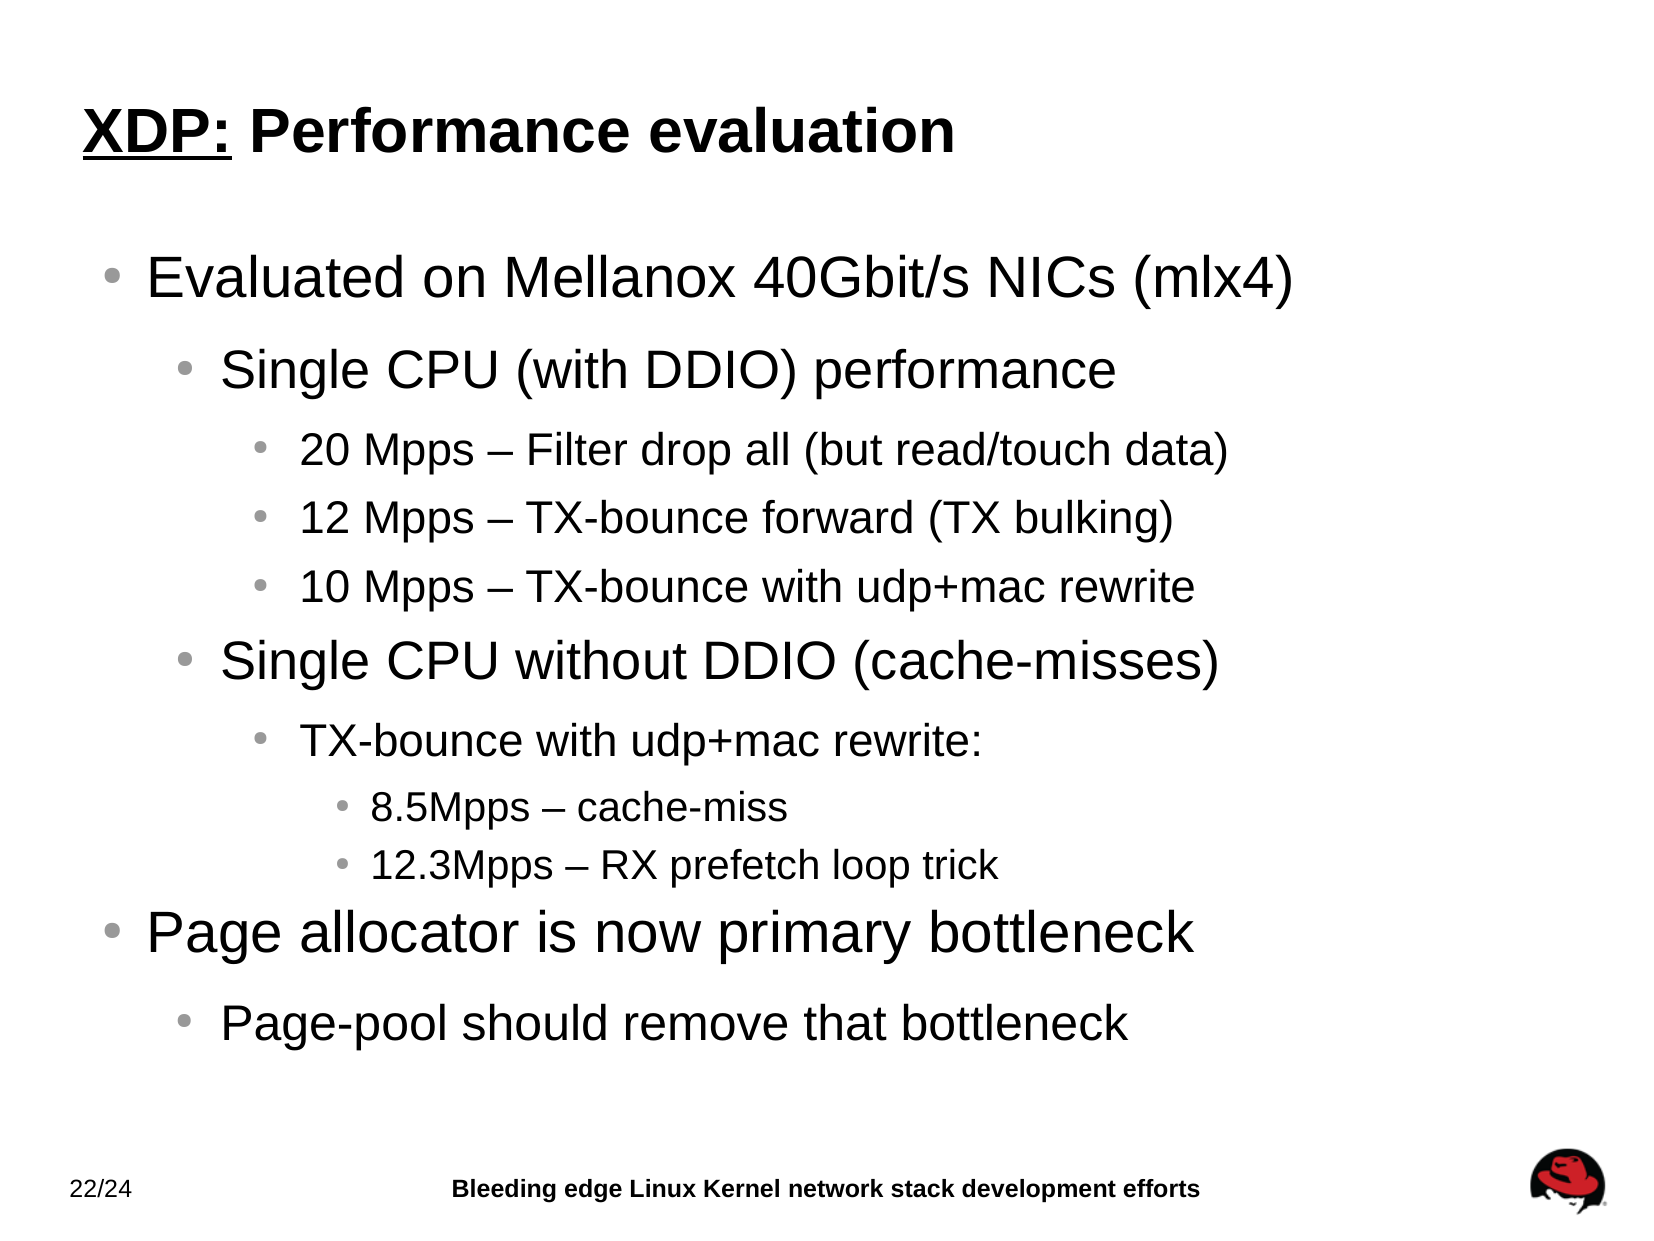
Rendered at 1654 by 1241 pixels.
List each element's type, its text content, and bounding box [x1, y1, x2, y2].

title XDP: Performance evaluation [82, 37, 1571, 226]
list Evaluated on Mellanox 40Gbit/s NICs (mlx4) Single CPU (with DDIO) performance 20 Mpps – Filter drop all (but read/touch data) 12 Mpps – TX-bounce forward (TX bulking) 10 Mpps – TX-bounce with udp+mac rewrite Single CPU without DDIO (cache-misses) TX-bounce with udp+mac rewrite: 8.5Mpps – cache-miss 12.3Mpps – RX prefetch loop trick Page allocator is now primary bottleneck Page-pool should remove that bottleneck [86, 244, 1576, 1146]
picture [1529, 1146, 1613, 1224]
